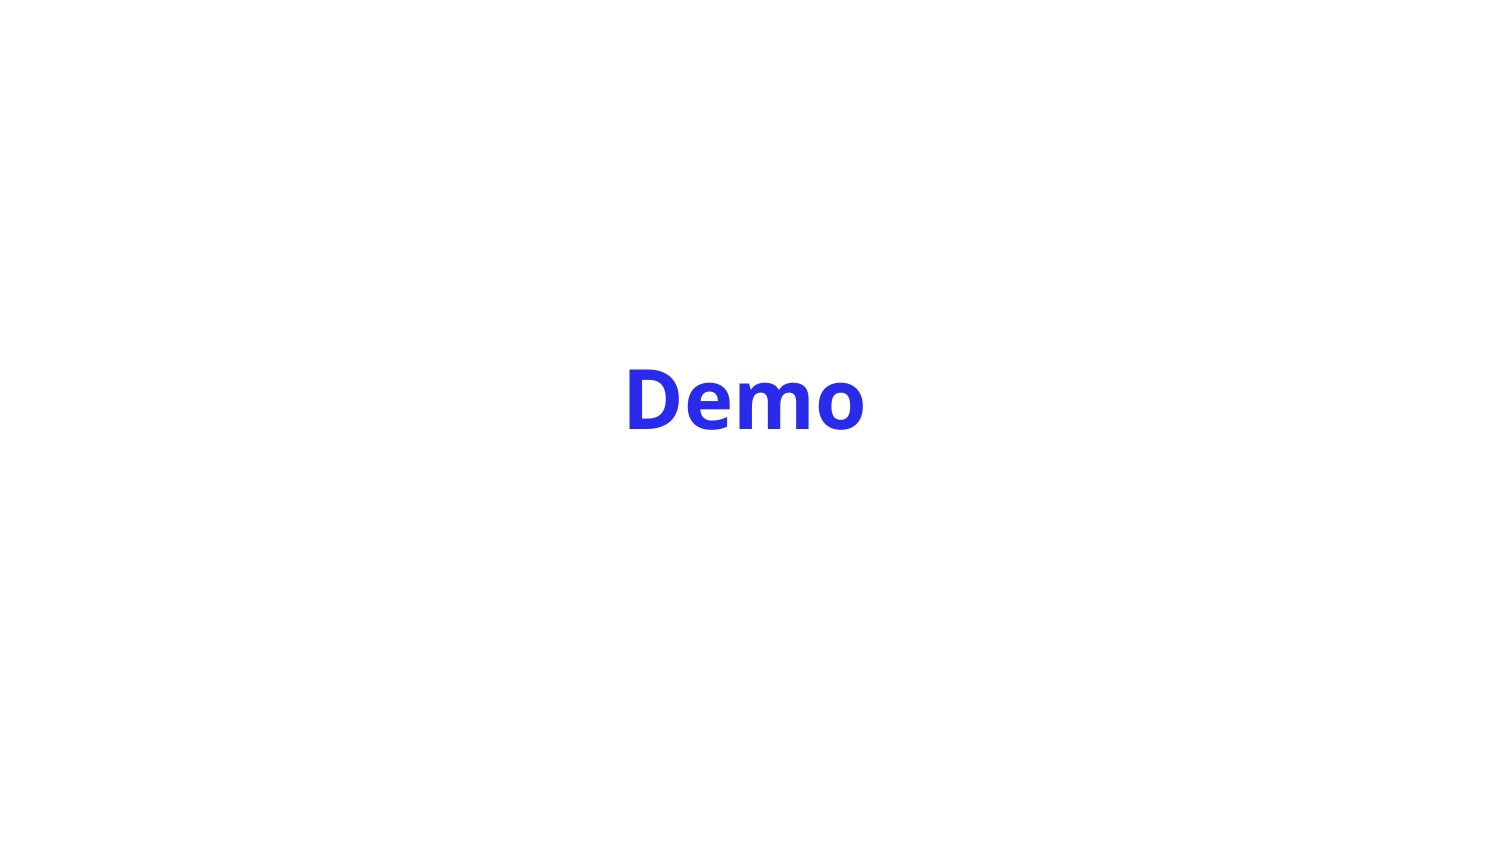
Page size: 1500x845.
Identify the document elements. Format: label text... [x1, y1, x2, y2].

list Demo [532, 320, 1051, 611]
